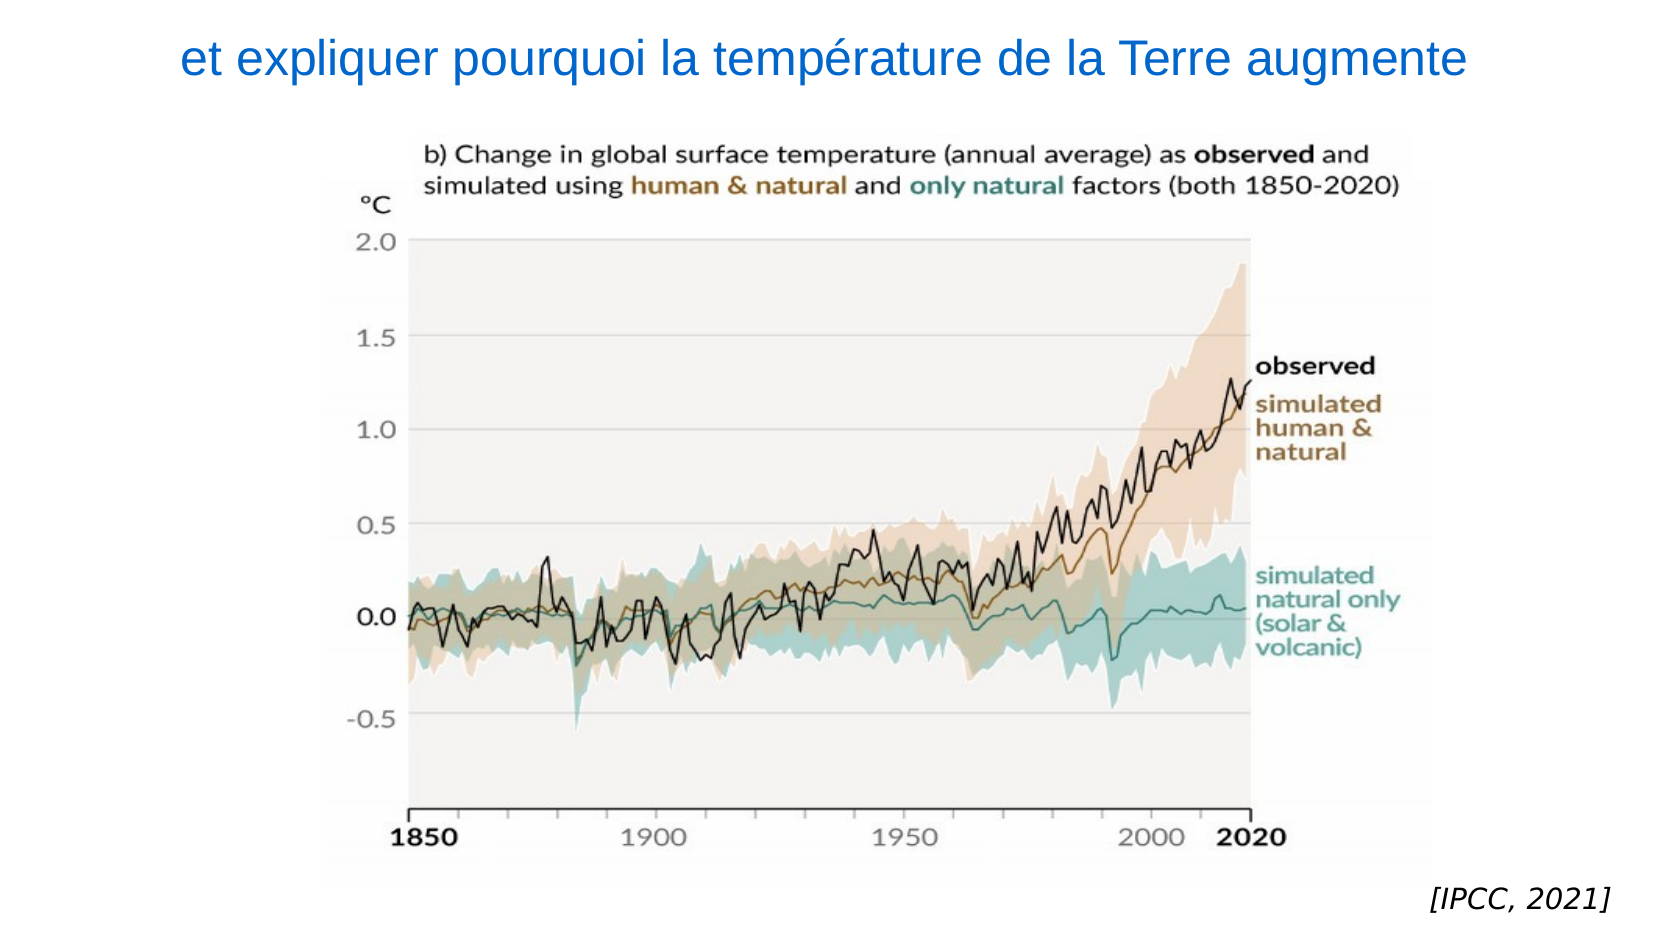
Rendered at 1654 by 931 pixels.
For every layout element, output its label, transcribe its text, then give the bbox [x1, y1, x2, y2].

picture [321, 134, 1432, 886]
text_box [IPCC, 2021] [1157, 873, 1627, 918]
text_box et expliquer pourquoi la température de la Terre augmente [81, 17, 1570, 98]
